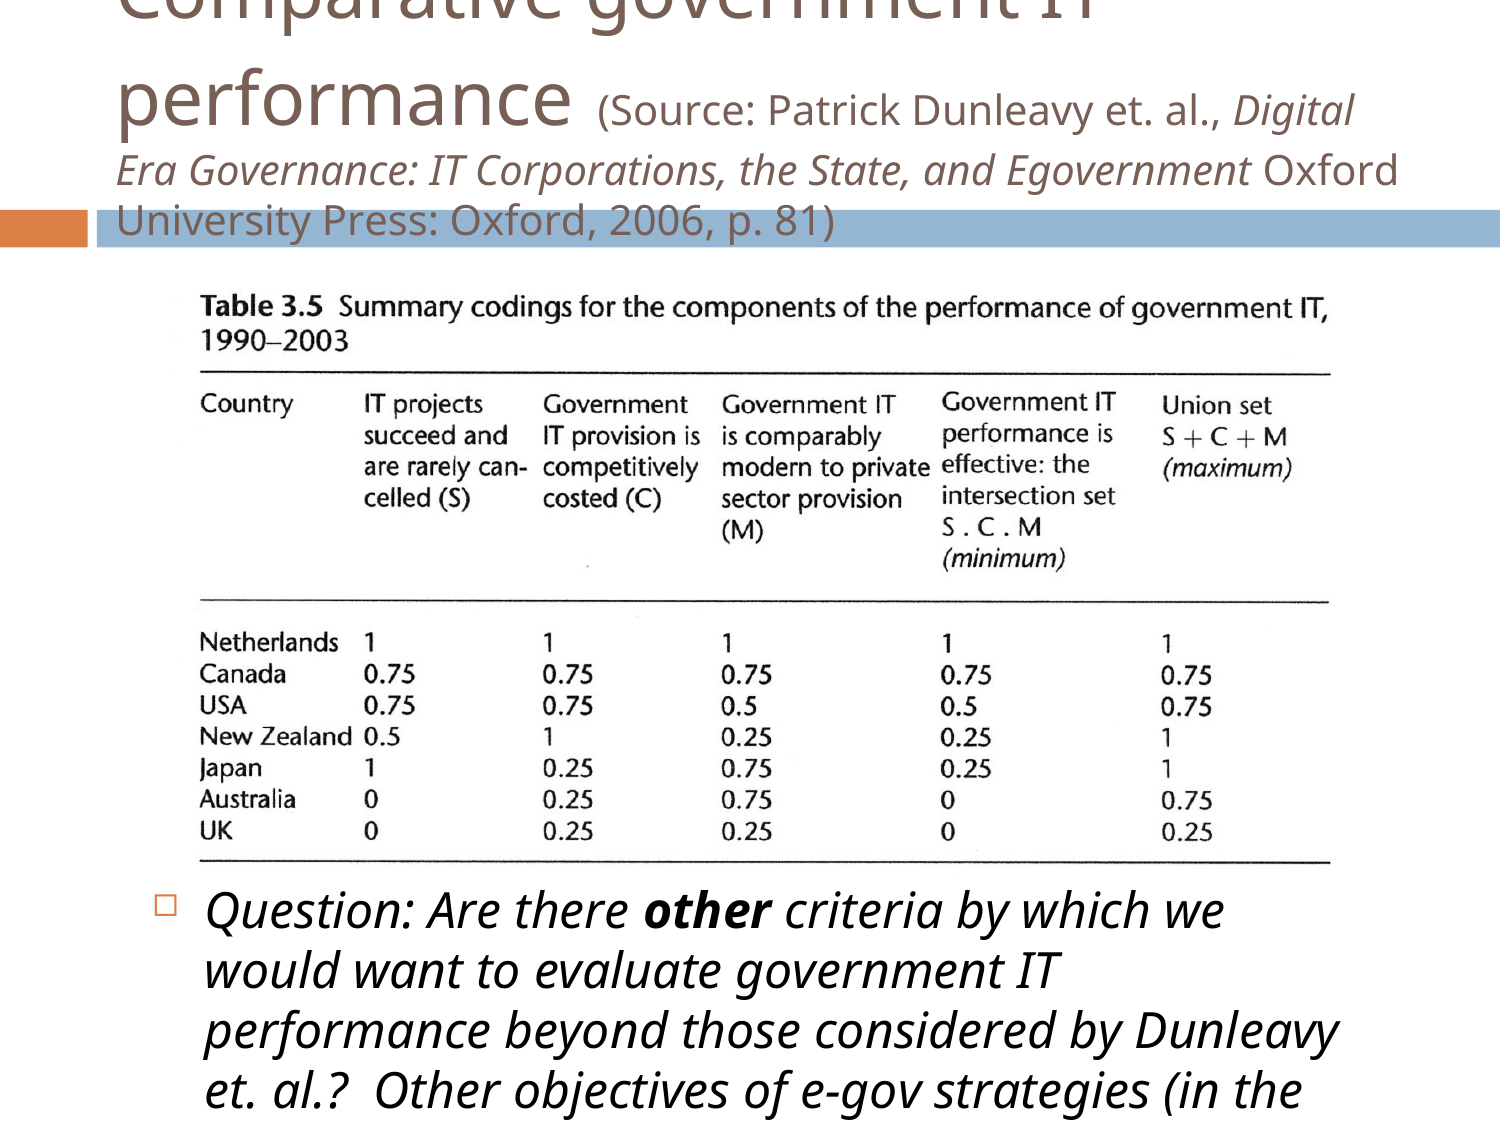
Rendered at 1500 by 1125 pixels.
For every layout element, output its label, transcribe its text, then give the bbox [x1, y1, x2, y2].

title Comparative government IT performance (Source: Patrick Dunleavy et. al., Digital Era Governance: IT Corporations, the State, and Egovernment Oxford University Press: Oxford, 2006, p. 81) [100, 0, 1438, 207]
list Question: Are there other criteria by which we would want to evaluate government IT performance beyond those considered by Dunleavy et. al.? Other objectives of e-gov strategies (in the U.S. and elsewhere)? [137, 274, 1363, 1125]
picture [174, 274, 1348, 888]
